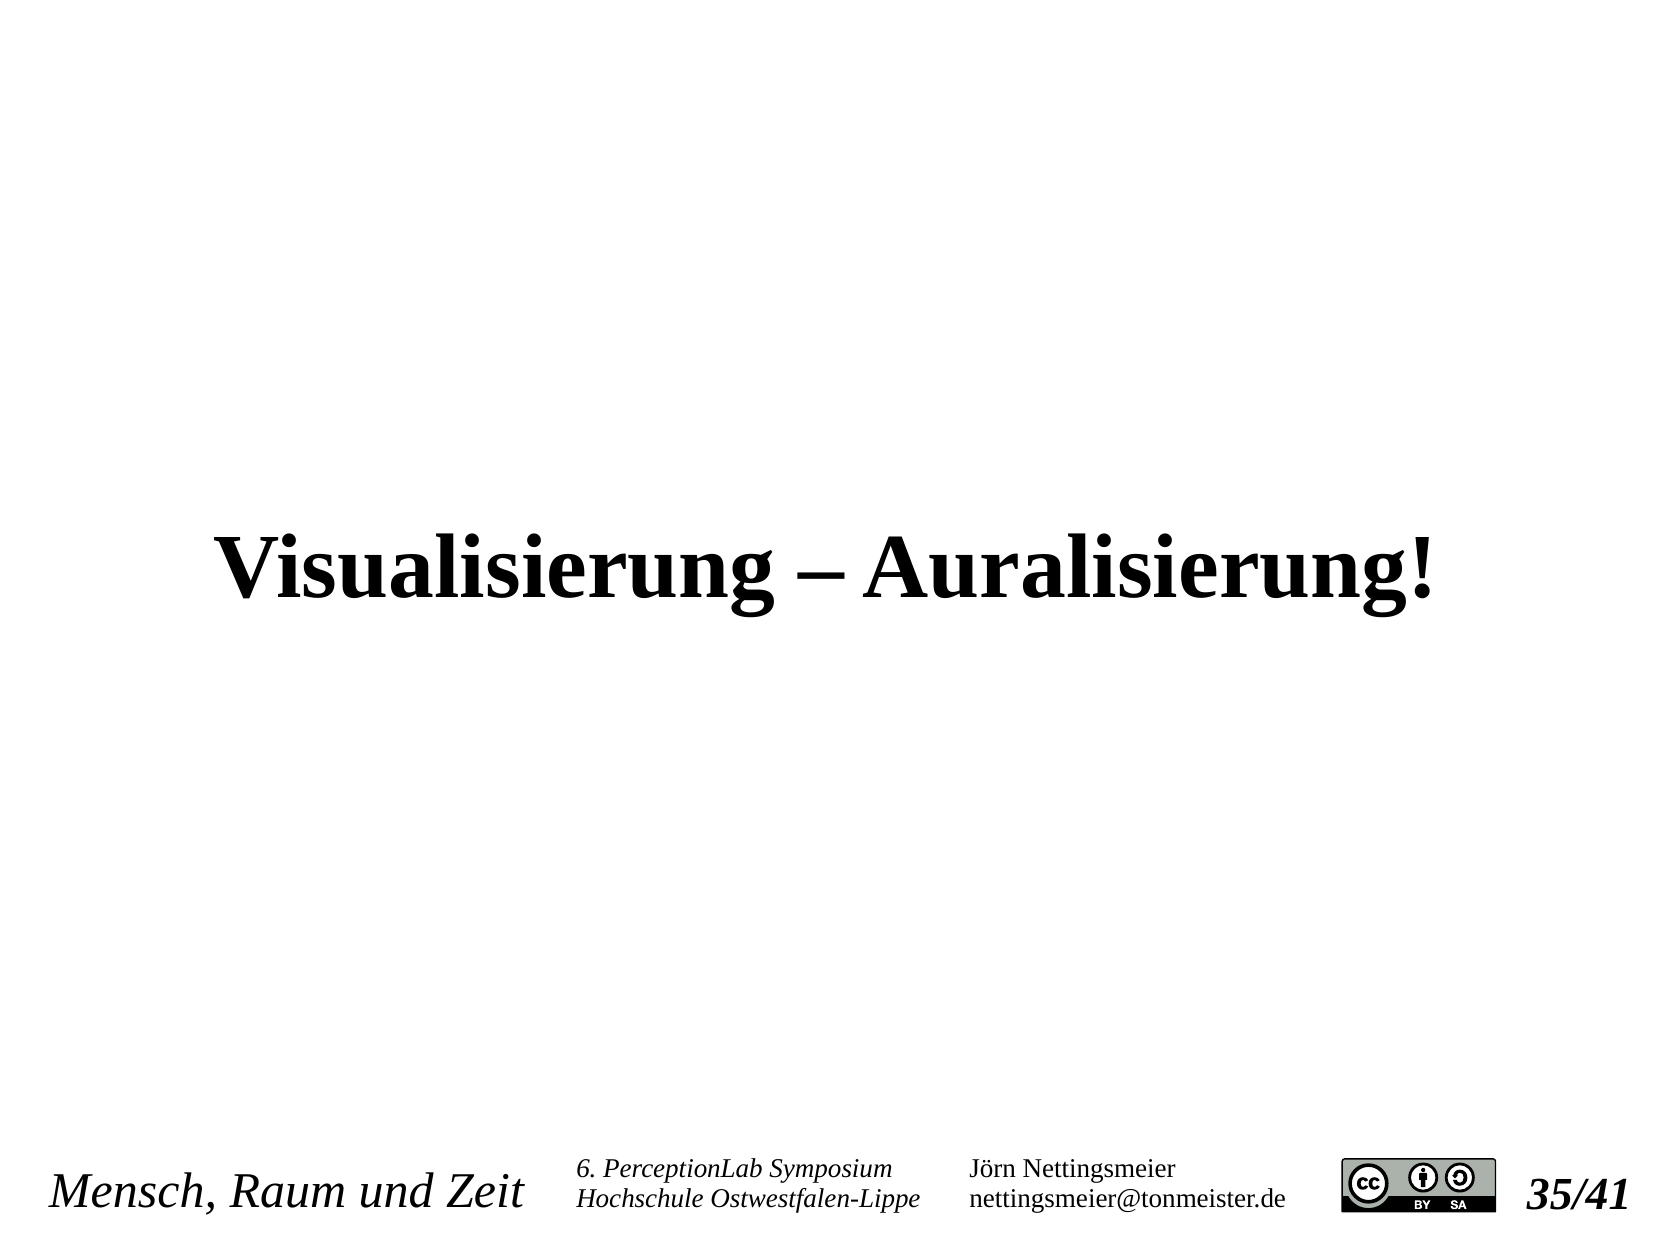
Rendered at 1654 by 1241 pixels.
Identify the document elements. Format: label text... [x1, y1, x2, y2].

title Visualisierung – Auralisierung! [82, 462, 1571, 670]
